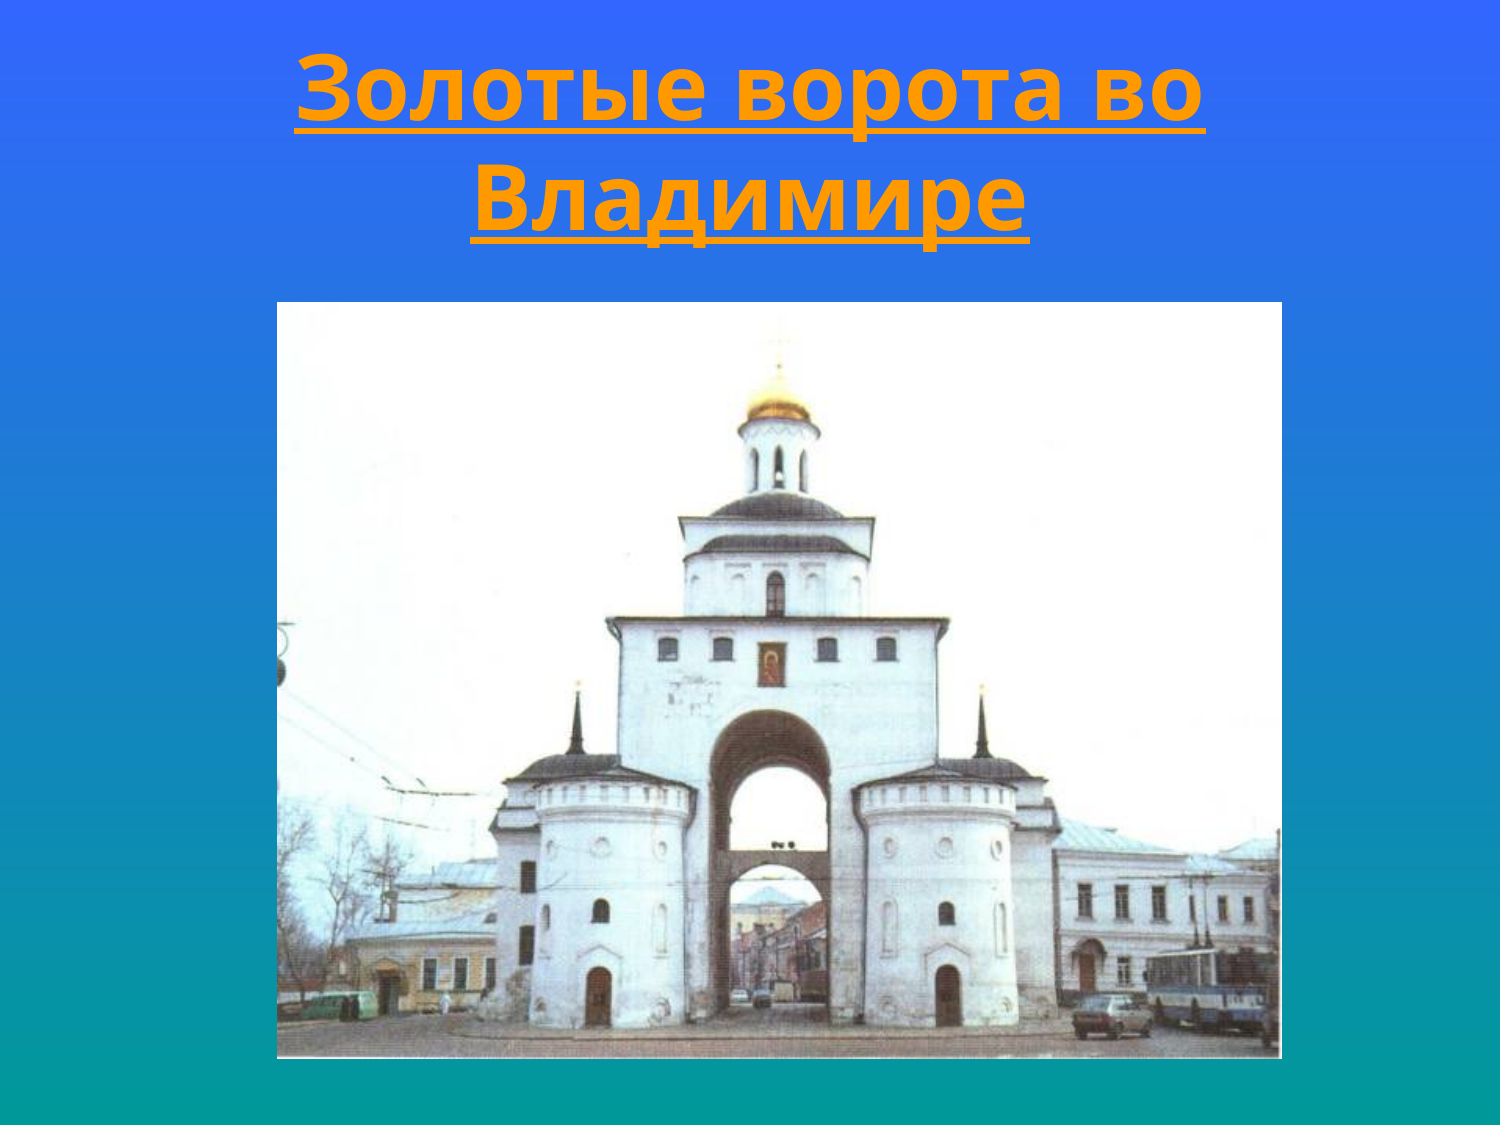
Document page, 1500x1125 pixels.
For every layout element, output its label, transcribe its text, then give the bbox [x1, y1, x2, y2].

text_box [277, 302, 1282, 1059]
title Золотые ворота во Владимире [75, 21, 1426, 257]
